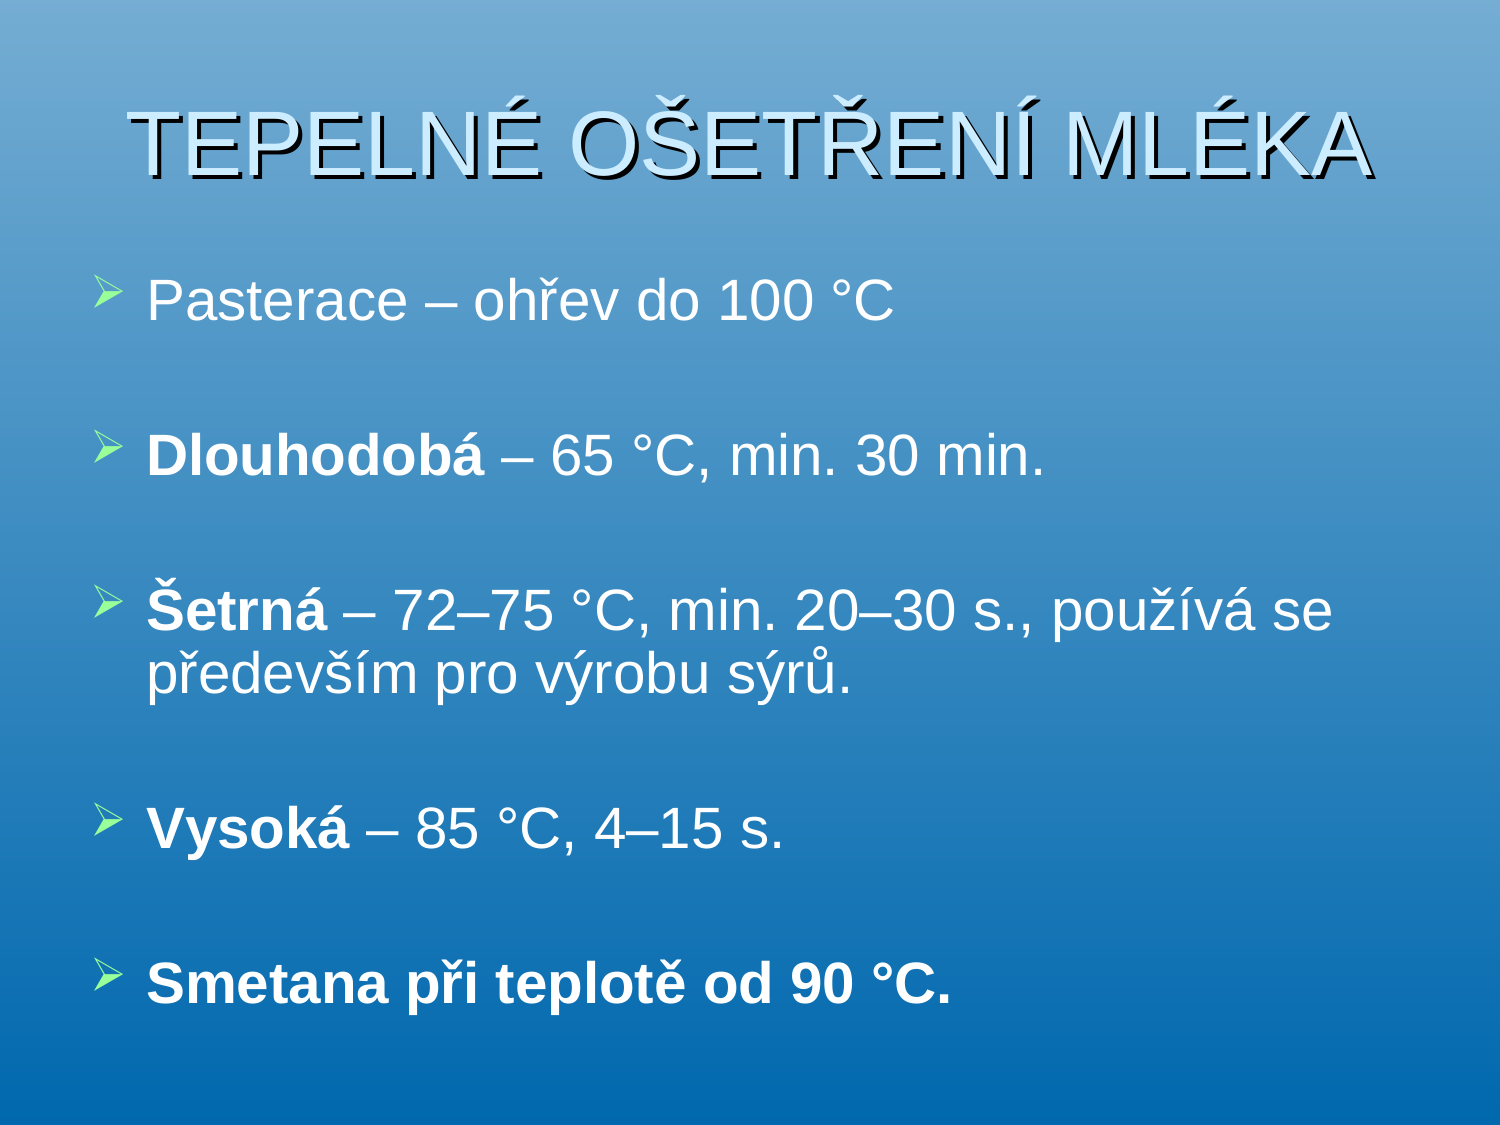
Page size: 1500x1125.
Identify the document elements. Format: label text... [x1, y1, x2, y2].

list Pasterace – ohřev do 100 °C Dlouhodobá – 65 °C, min. 30 min. Šetrná – 72–75 °C, min. 20–30 s., používá se především pro výrobu sýrů. Vysoká – 85 °C, 4–15 s. Smetana při teplotě od 90 °C. [75, 262, 1426, 1071]
title TEPELNÉ OŠETŘENÍ MLÉKA [75, 45, 1426, 233]
